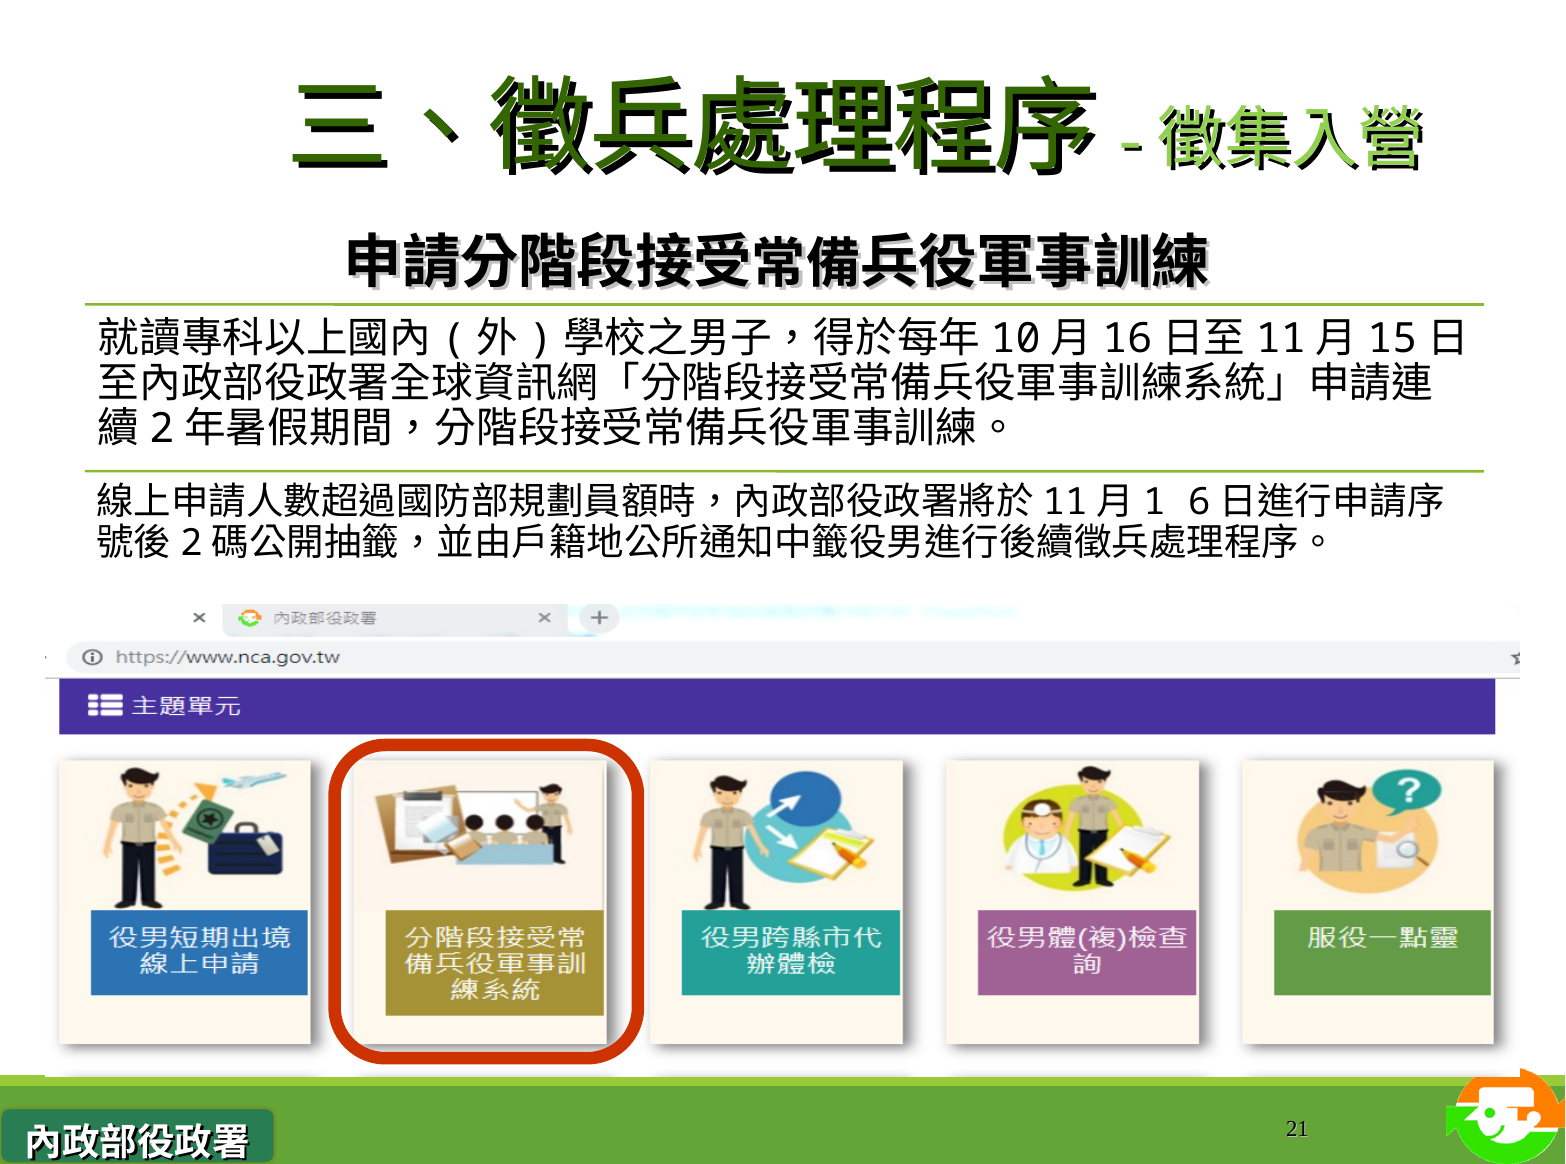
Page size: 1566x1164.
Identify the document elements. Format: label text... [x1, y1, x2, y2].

text_box 內政部役政署 [0, 1107, 276, 1164]
text_box 20 [1270, 1096, 1440, 1158]
text_box 就讀專科以上國內(外)學校之男子，得於每年10月16日至11月15日至內政部役政署全球資訊網「分階段接受常備兵役軍事訓練系統」申請連續2年暑假期間，分階段接受常備兵役軍事訓練。 [84, 304, 1484, 471]
text_box 申請分階段接受常備兵役軍事訓練 [70, 217, 1484, 302]
picture [45, 604, 1566, 1164]
text_box 三、徵兵處理程序-徵集入營 [248, 52, 1464, 189]
text_box 線上申請人數超過國防部規劃員額時，內政部役政署將於11月1 6日進行申請序號後2碼公開抽籤，並由戶籍地公所通知中籤役男進行後續徵兵處理程序。 [84, 471, 1484, 604]
